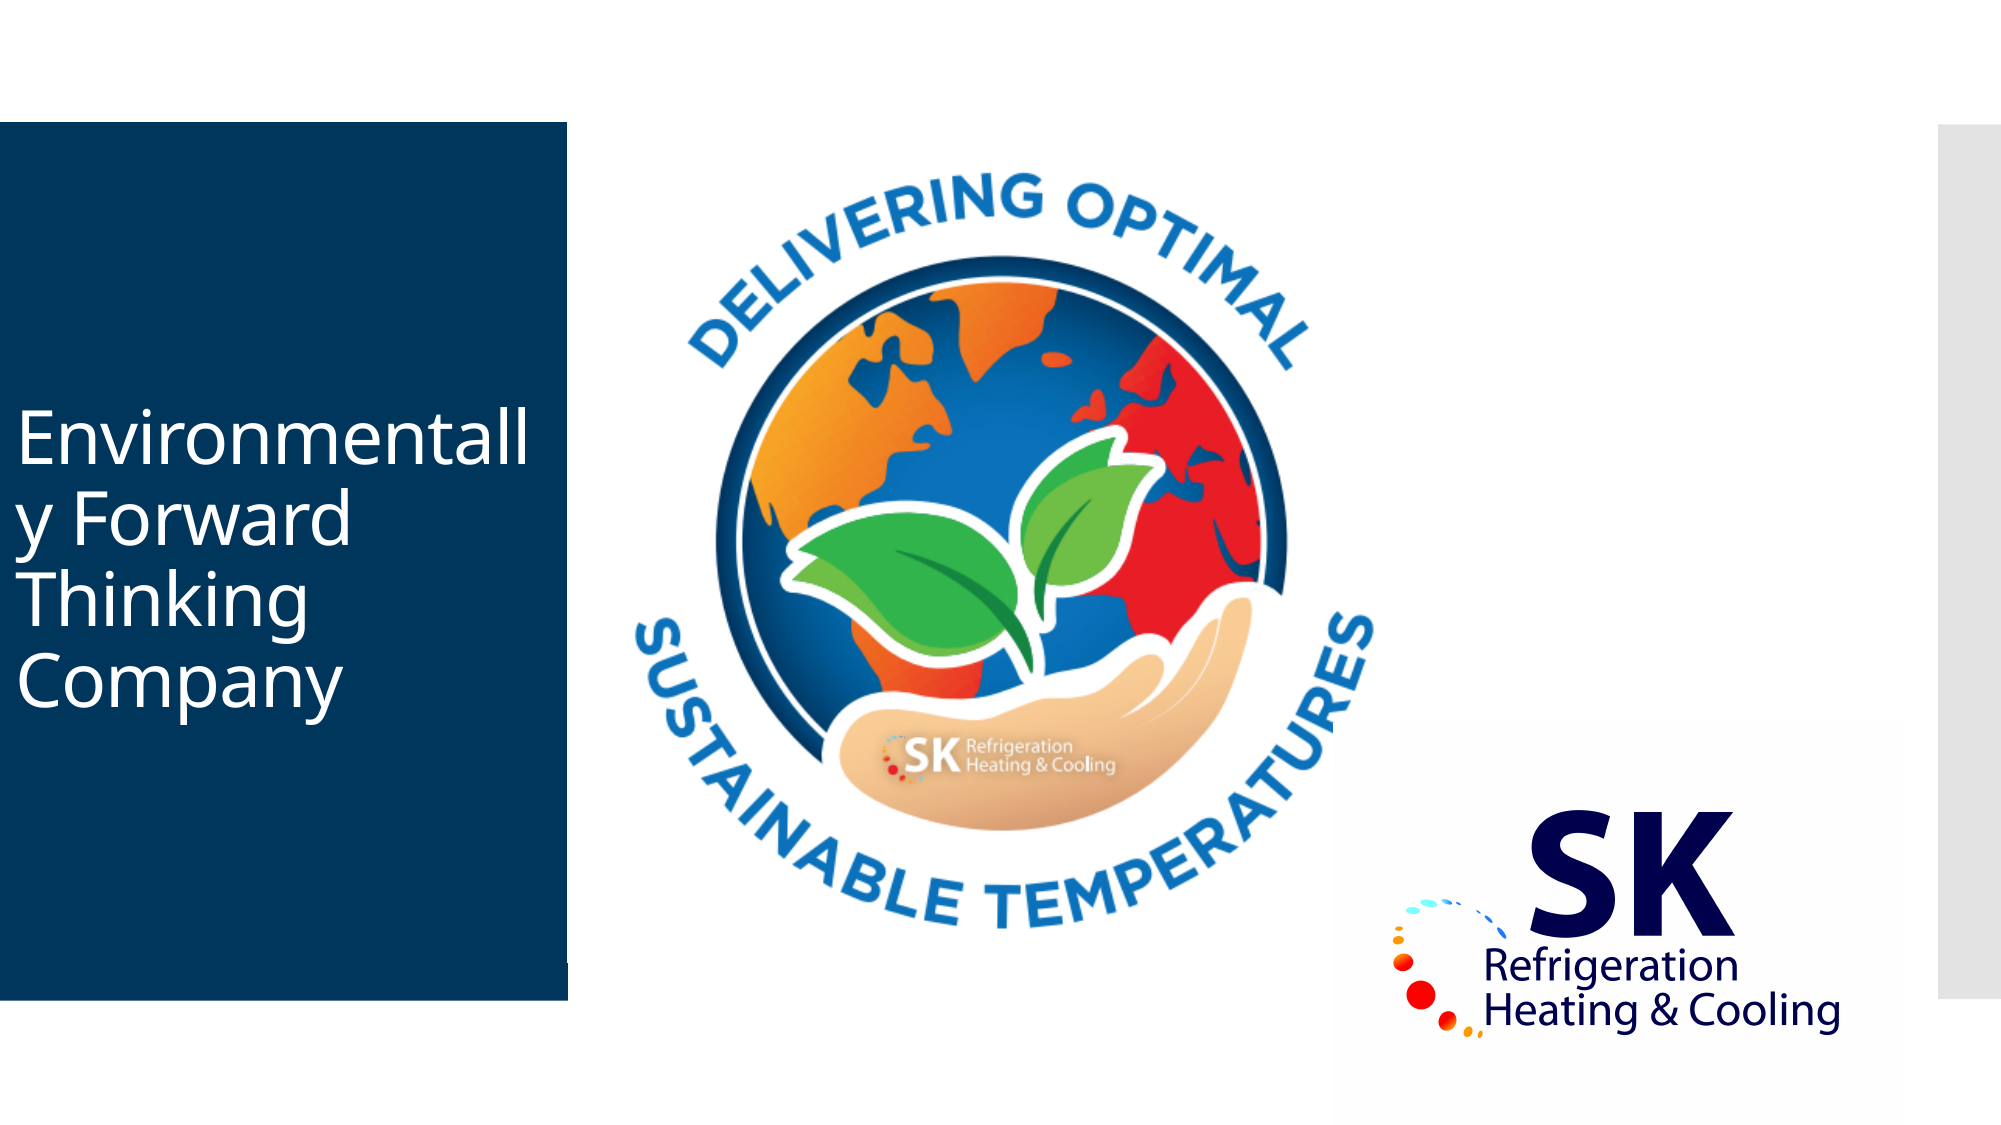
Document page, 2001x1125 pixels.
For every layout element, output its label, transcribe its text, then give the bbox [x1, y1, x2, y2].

picture [567, 122, 1902, 1125]
title Environmentally Forward Thinking Company [0, 122, 568, 1001]
